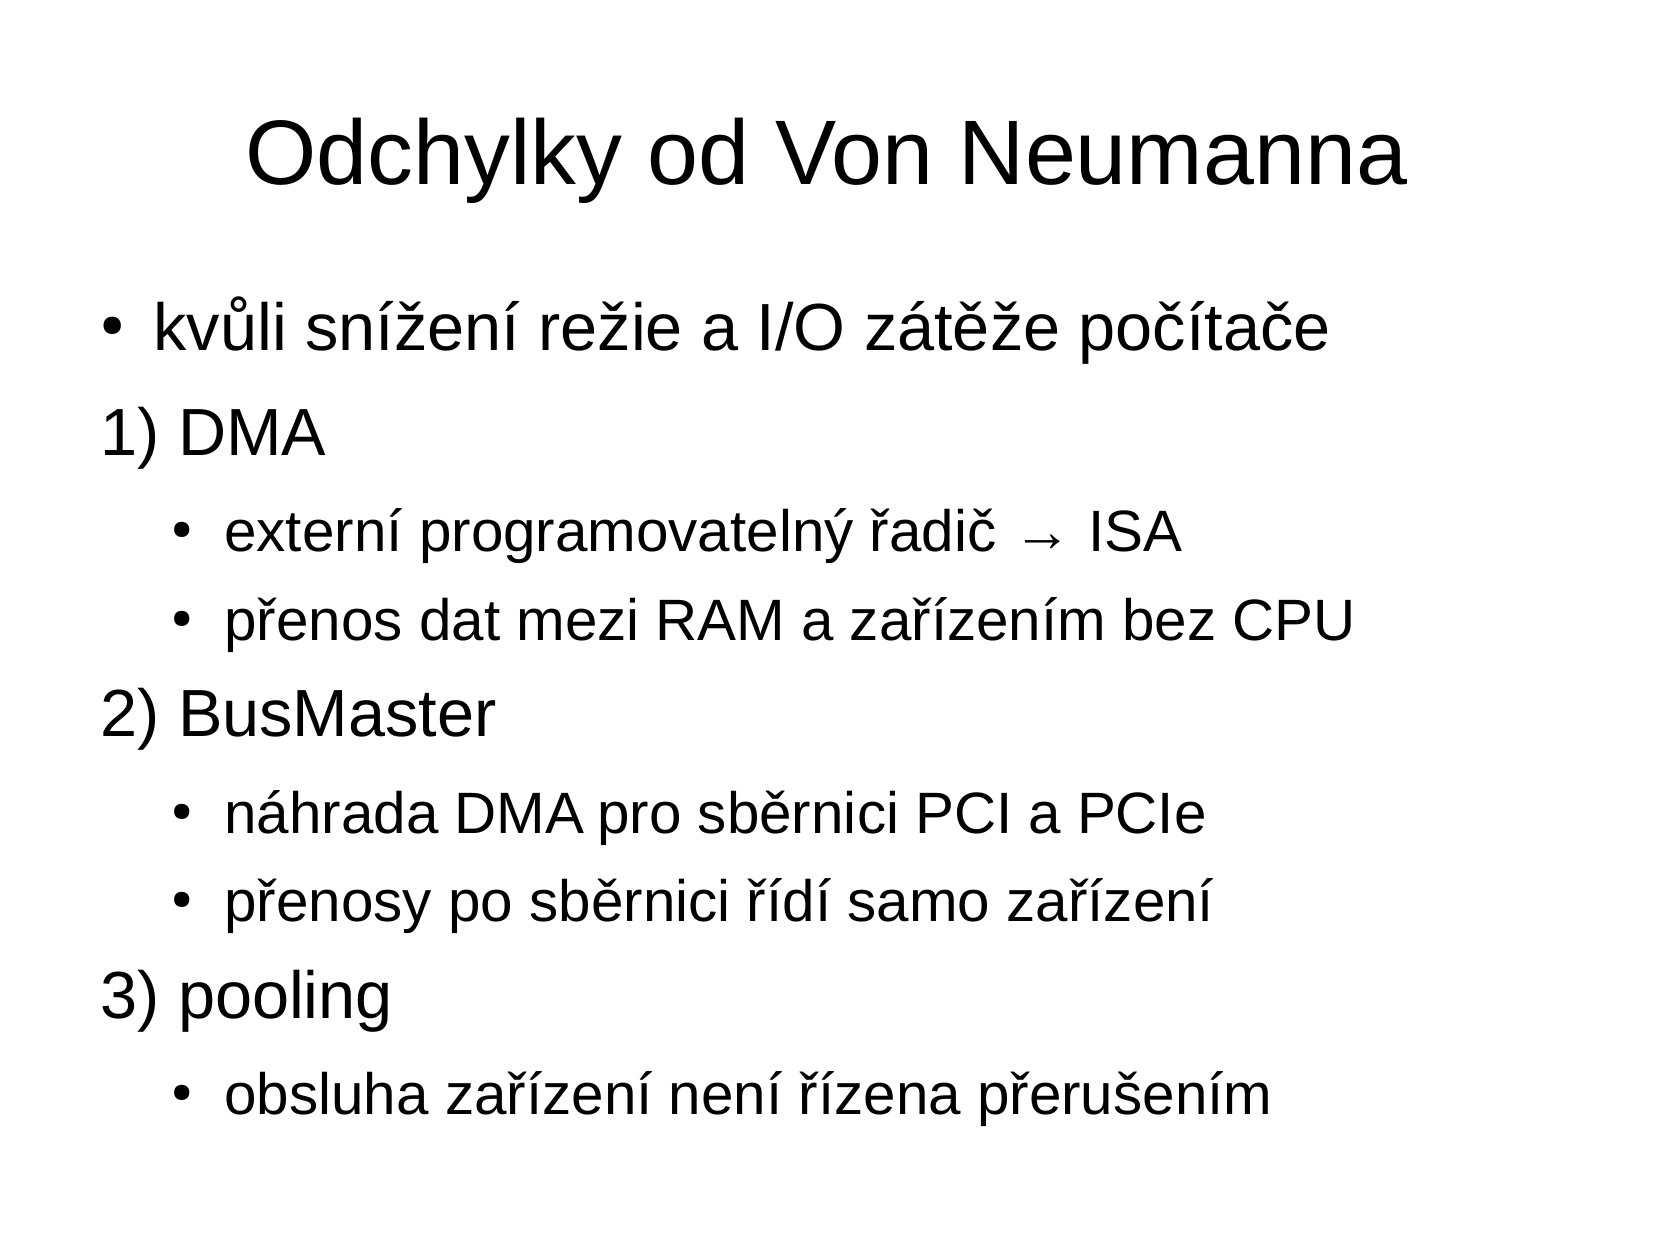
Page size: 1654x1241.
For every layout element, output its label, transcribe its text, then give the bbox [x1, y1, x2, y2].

list kvůli snížení režie a I/O zátěže počítače DMA externí programovatelný řadič → ISA přenos dat mezi RAM a zařízením bez CPU BusMaster náhrada DMA pro sběrnici PCI a PCIe přenosy po sběrnici řídí samo zařízení pooling obsluha zařízení není řízena přerušením [82, 290, 1571, 1128]
title Odchylky od Von Neumanna [82, 56, 1571, 250]
